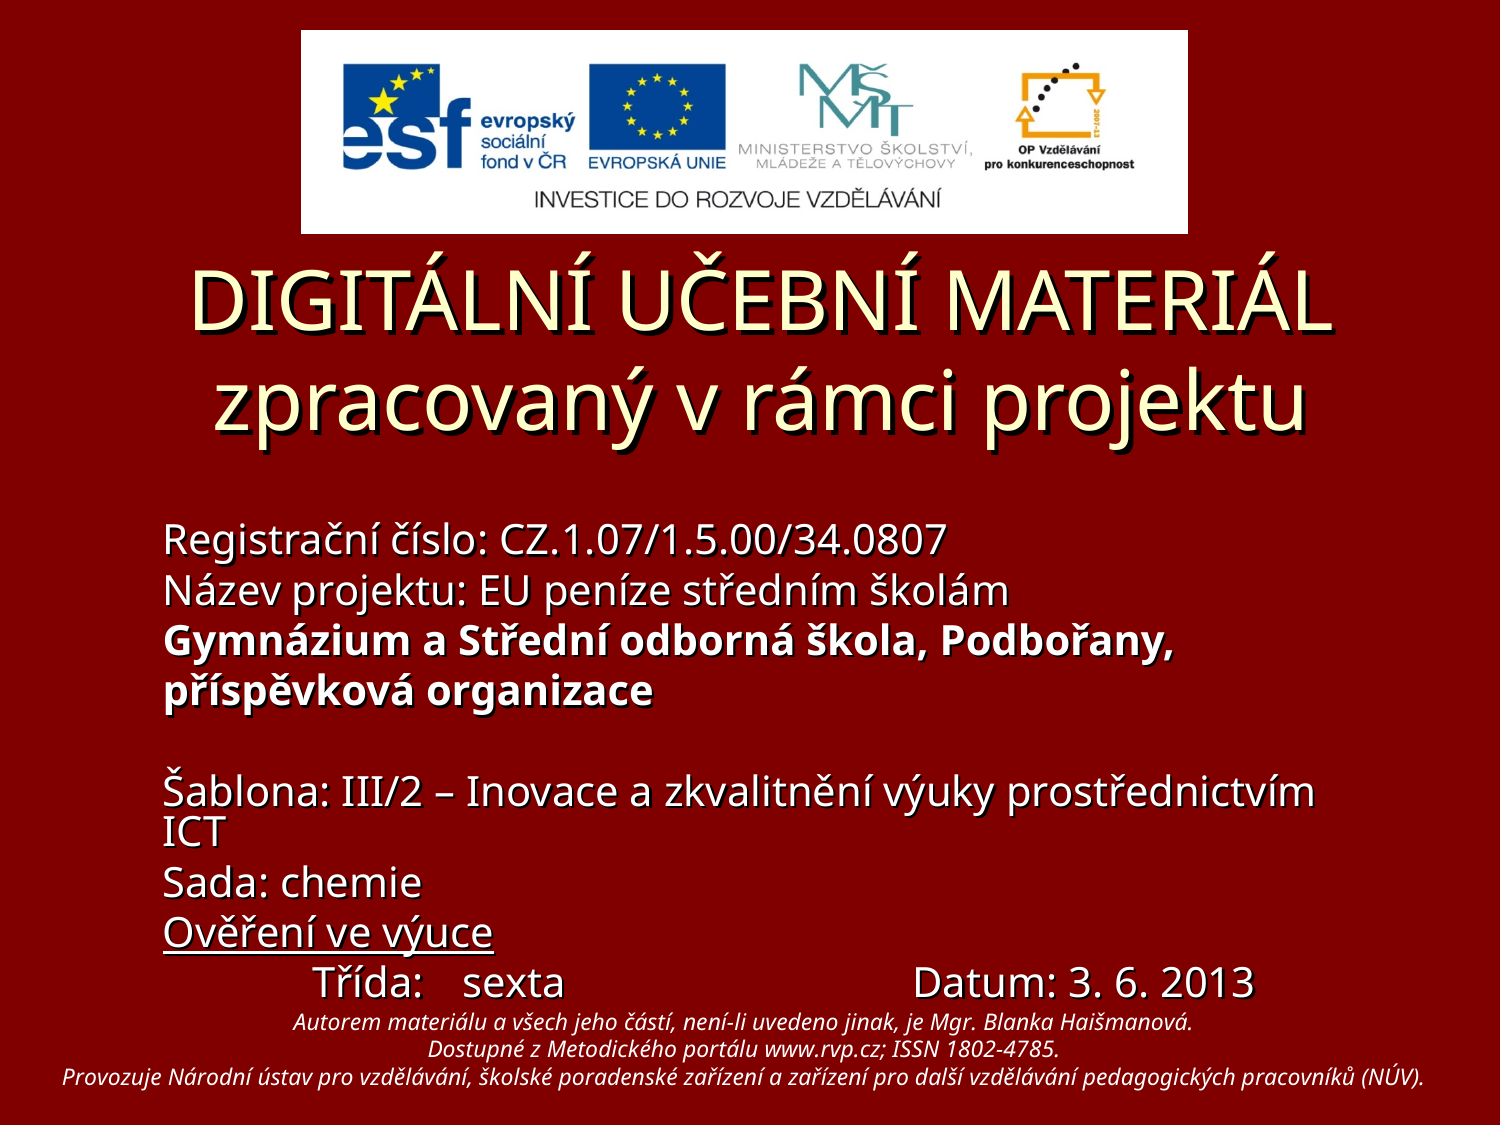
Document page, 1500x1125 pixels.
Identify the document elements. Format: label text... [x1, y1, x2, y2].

text_box Autorem materiálu a všech jeho částí, není-li uvedeno jinak, je Mgr. Blanka Haišmanová. Dostupné z Metodického portálu www.rvp.cz; ISSN 1802-4785. Provozuje Národní ústav pro vzdělávání, školské poradenské zařízení a zařízení pro další vzdělávání pedagogických pracovníků (NÚV). [46, 999, 1442, 1125]
title DIGITÁLNÍ UČEBNÍ MATERIÁL zpracovaný v rámci projektu [159, 239, 1364, 455]
picture [301, 30, 1188, 234]
text_box Registrační číslo: CZ.1.07/1.5.00/34.0807 Název projektu: EU peníze středním školám Gymnázium a Střední odborná škola, Podbořany, příspěvková organizace Šablona: III/2 – Inovace a zkvalitnění výuky prostřednictvím ICT Sada: chemie Ověření ve výuce Třída: sexta Datum: 3. 6. 2013 [147, 515, 1376, 999]
